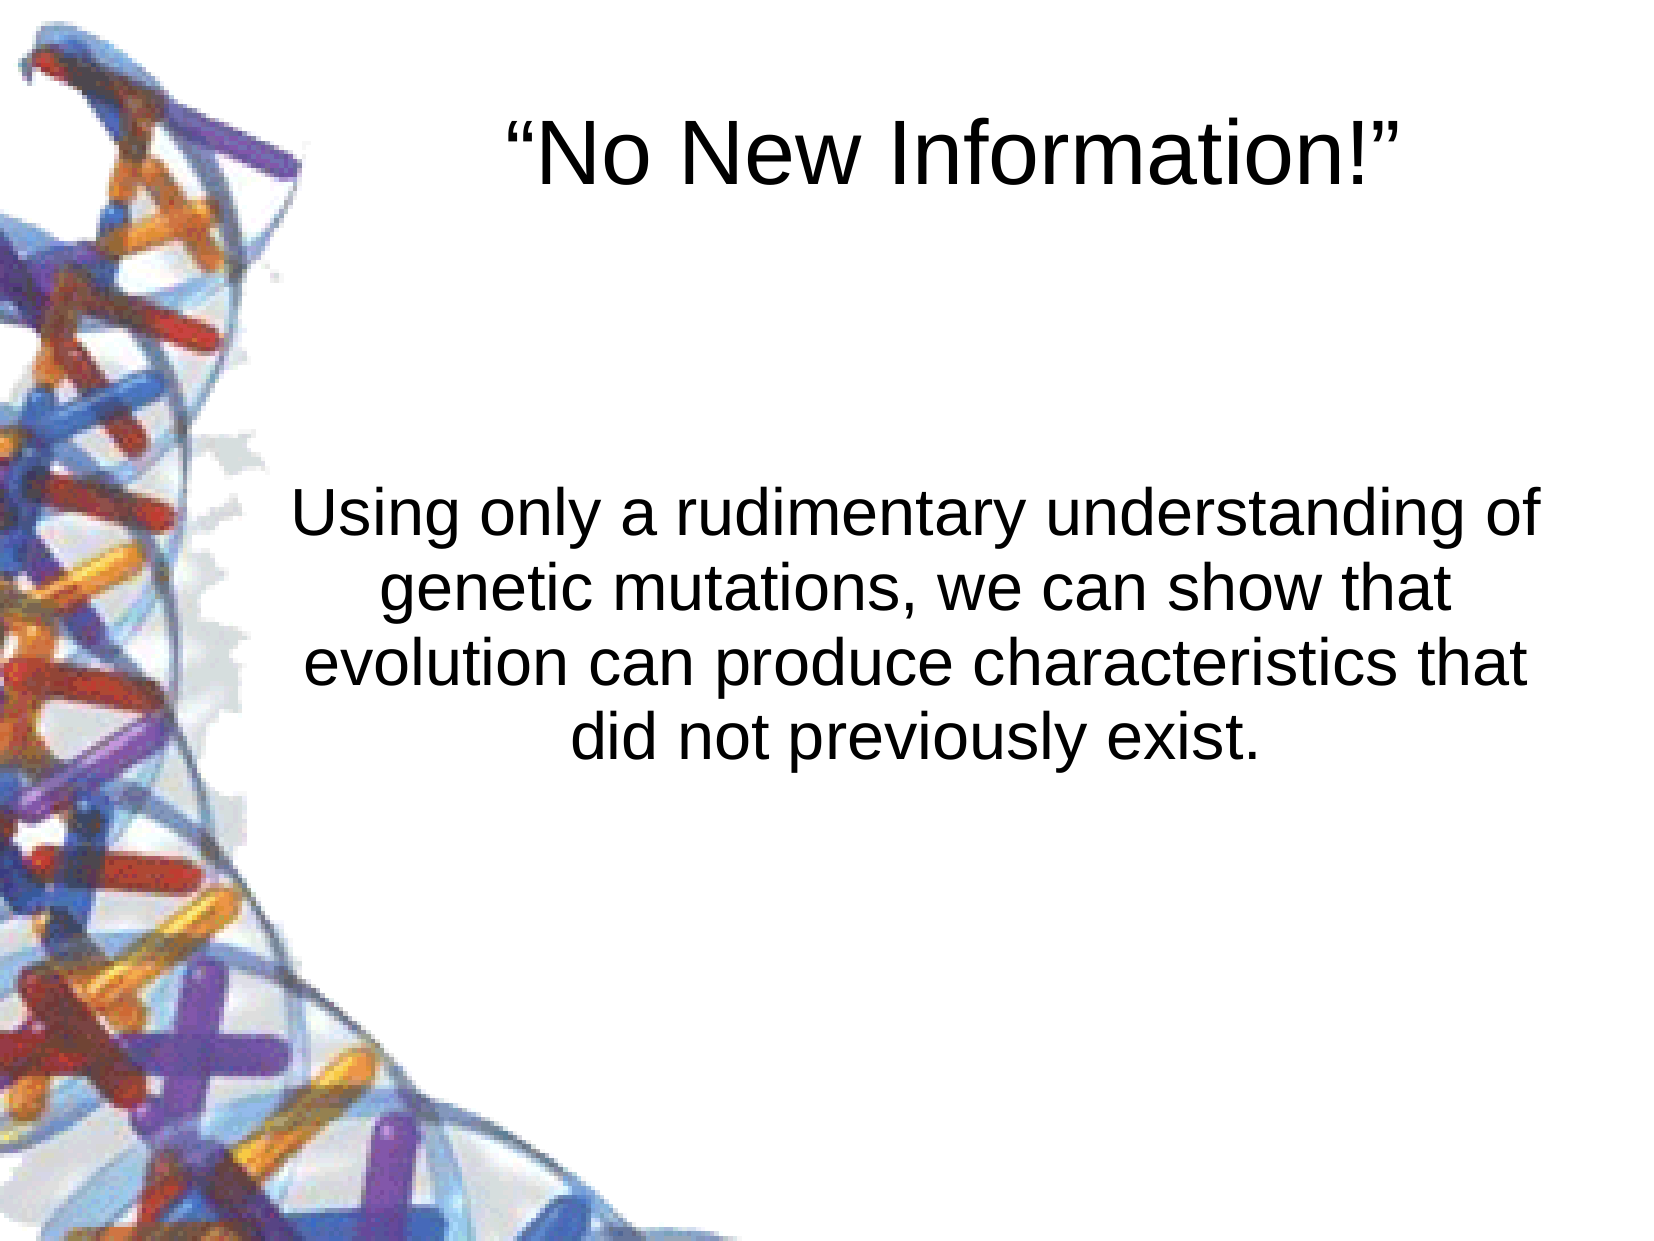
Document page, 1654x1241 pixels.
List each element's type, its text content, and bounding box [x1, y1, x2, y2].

title “No New Information!” [337, 49, 1571, 257]
picture [0, 0, 1654, 1241]
subtitle Using only a rudimentary understanding of genetic mutations, we can show that evolution can produce characteristics that did not previously exist. [262, 290, 1571, 1109]
